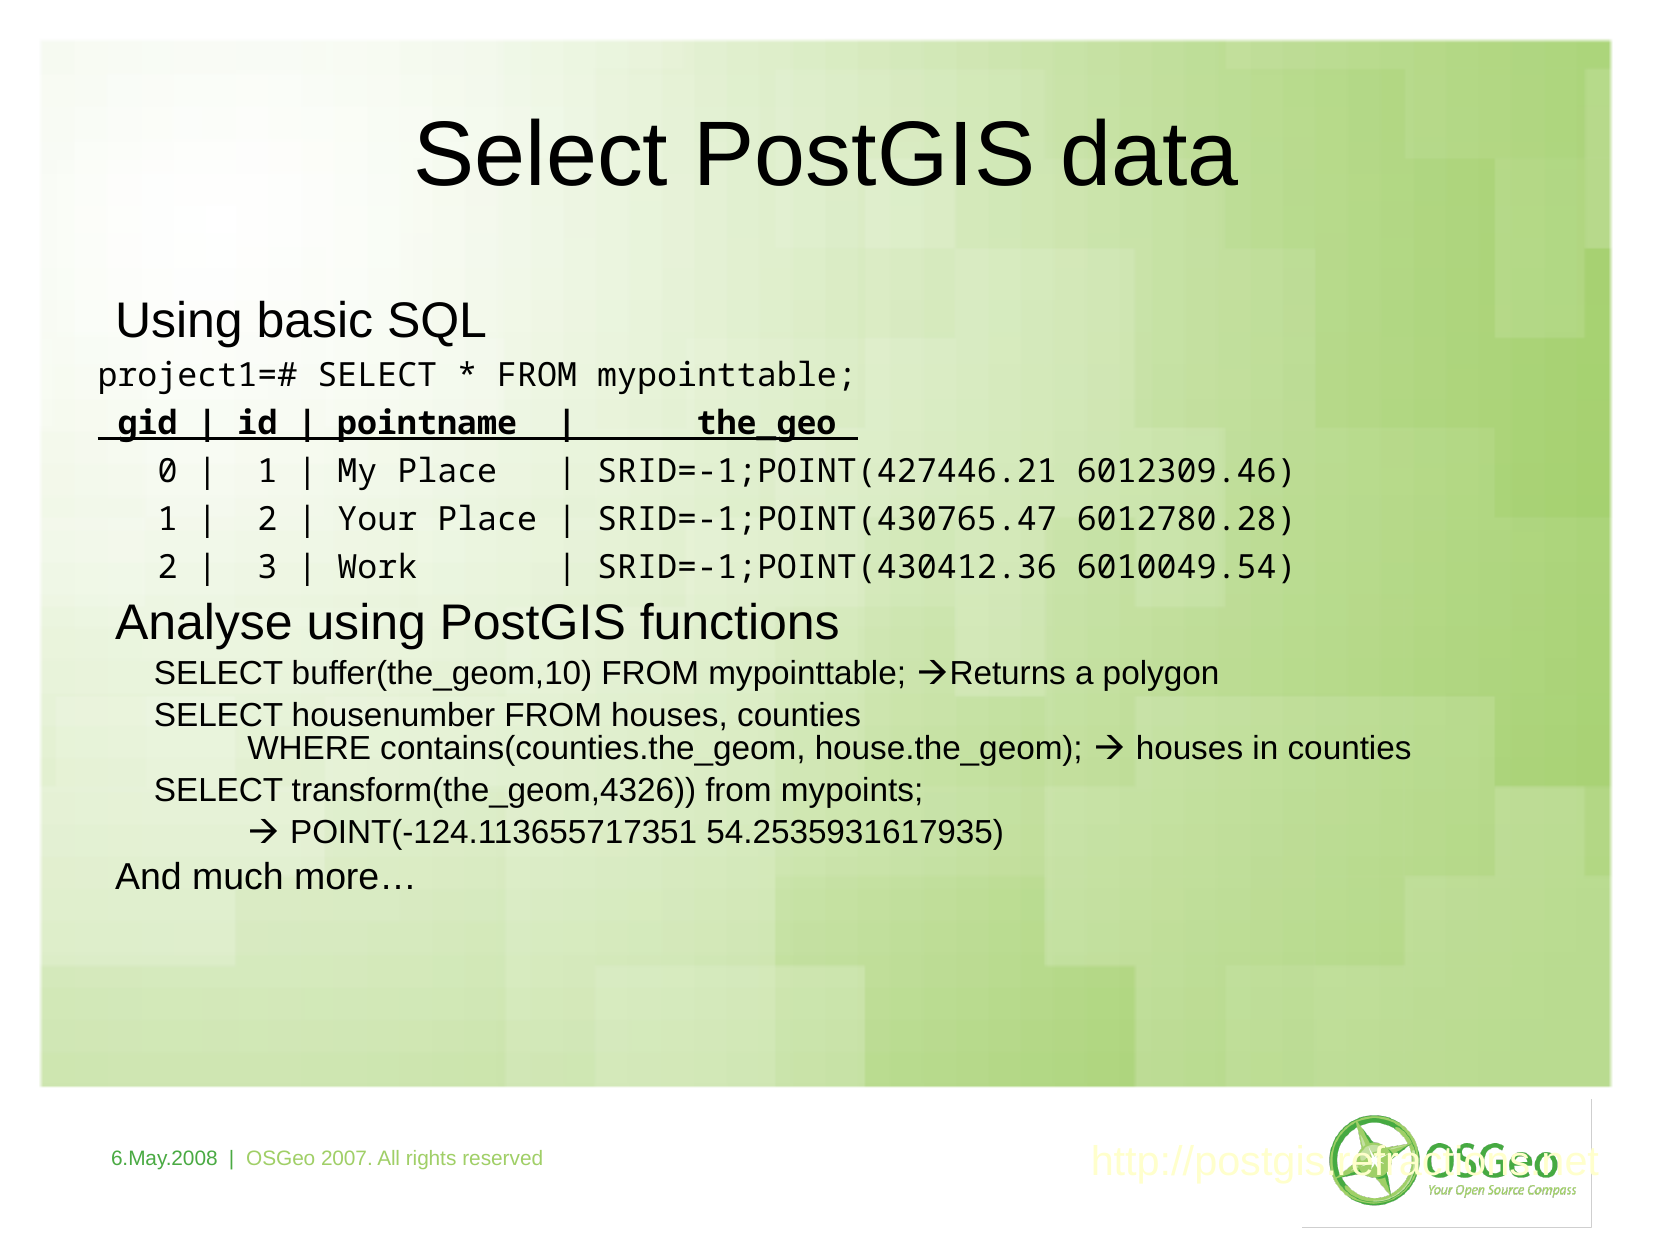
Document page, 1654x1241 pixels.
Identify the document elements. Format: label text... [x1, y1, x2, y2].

title Select PostGIS data [82, 50, 1571, 257]
picture [0, 1, 1654, 1239]
text_box http://postgis.refractions.net [1076, 1143, 1615, 1190]
list Using basic SQL project1=# SELECT * FROM mypointtable; gid | id | pointname | the_geo 0 | 1 | My Place | SRID=-1;POINT(427446.21 6012309.46) 1 | 2 | Your Place | SRID=-1;POINT(430765.47 6012780.28) 2 | 3 | Work | SRID=-1;POINT(430412.36 6010049.54) Analyse using PostGIS functions SELECT buffer(the_geom,10) FROM mypointtable; Returns a polygon SELECT housenumber FROM houses, counties WHERE contains(counties.the_geom, house.the_geom);  houses in counties SELECT transform(the_geom,4326)) from mypoints;  POINT(-124.113655717351 54.2535931617935) And much more… [82, 289, 1571, 1109]
